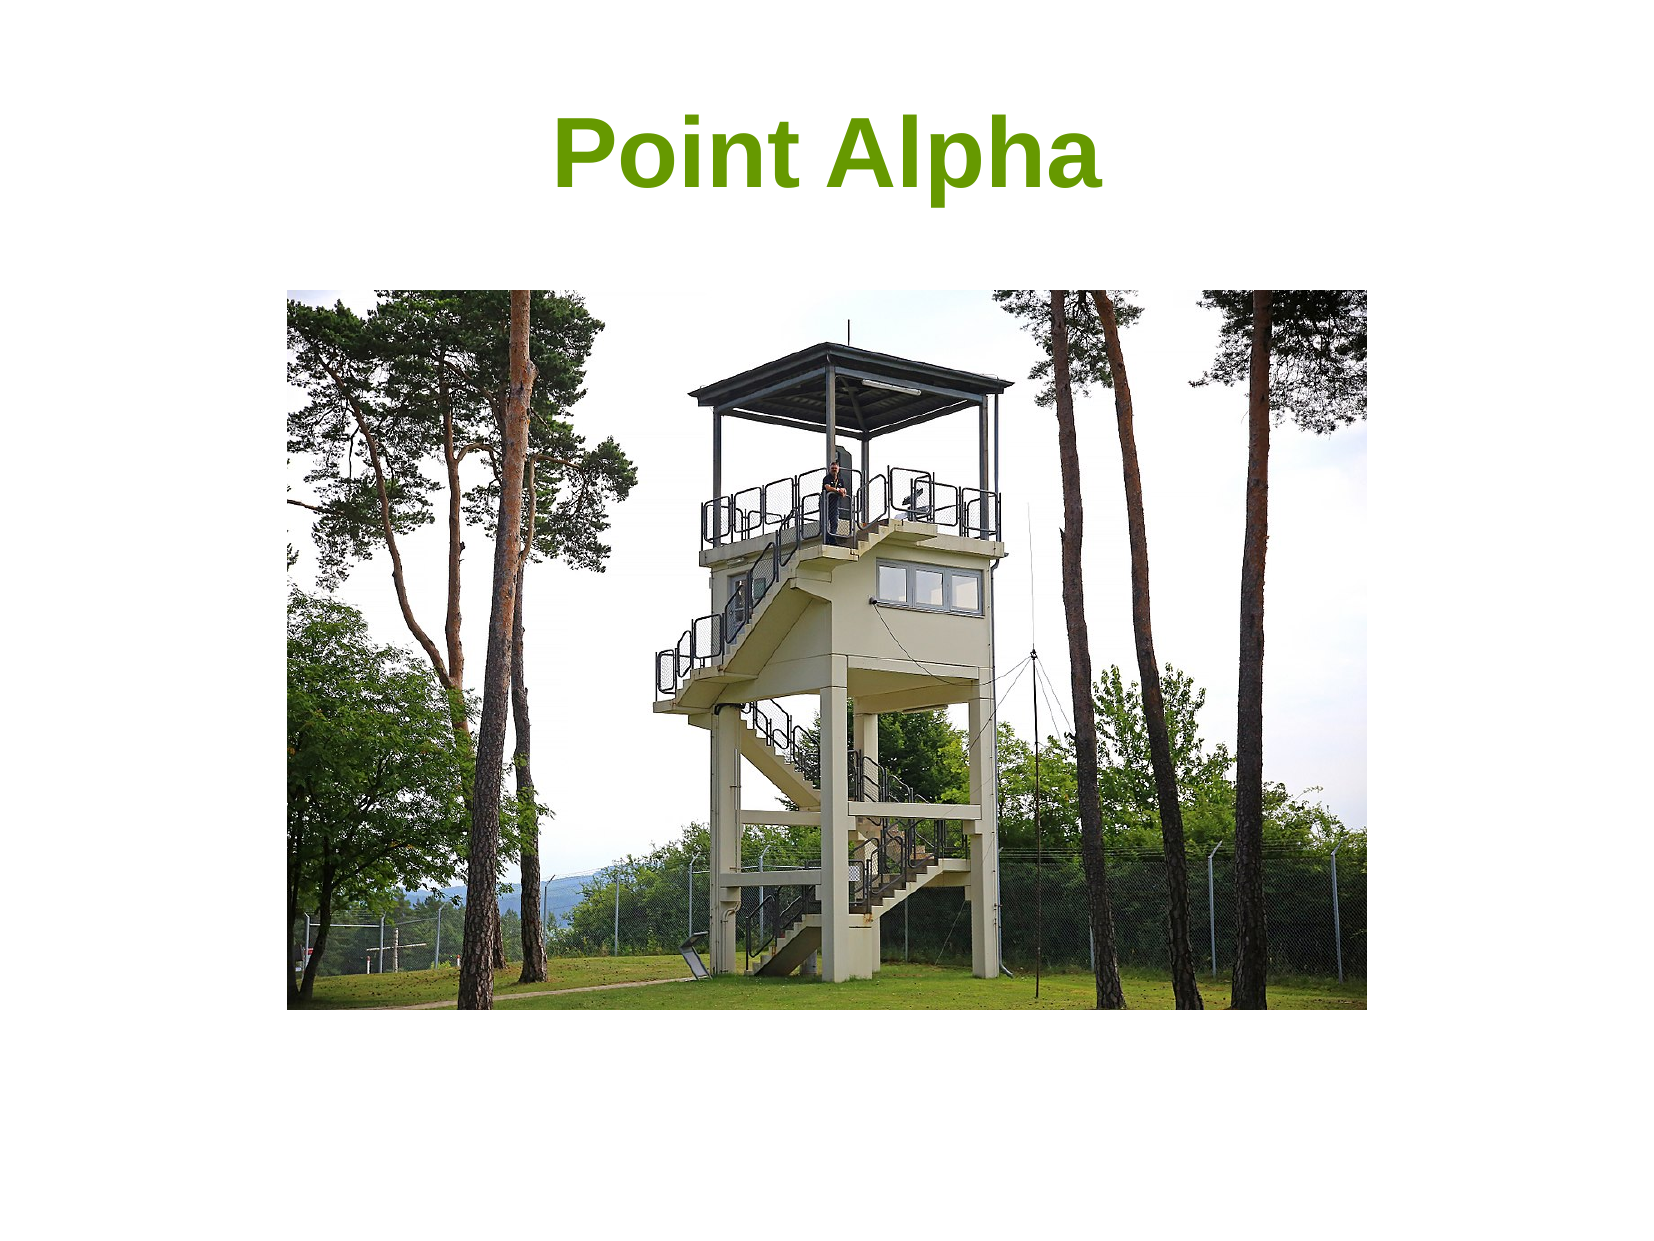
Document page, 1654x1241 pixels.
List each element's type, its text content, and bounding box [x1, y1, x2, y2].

title Point Alpha [82, 49, 1571, 257]
picture [287, 290, 1367, 1010]
